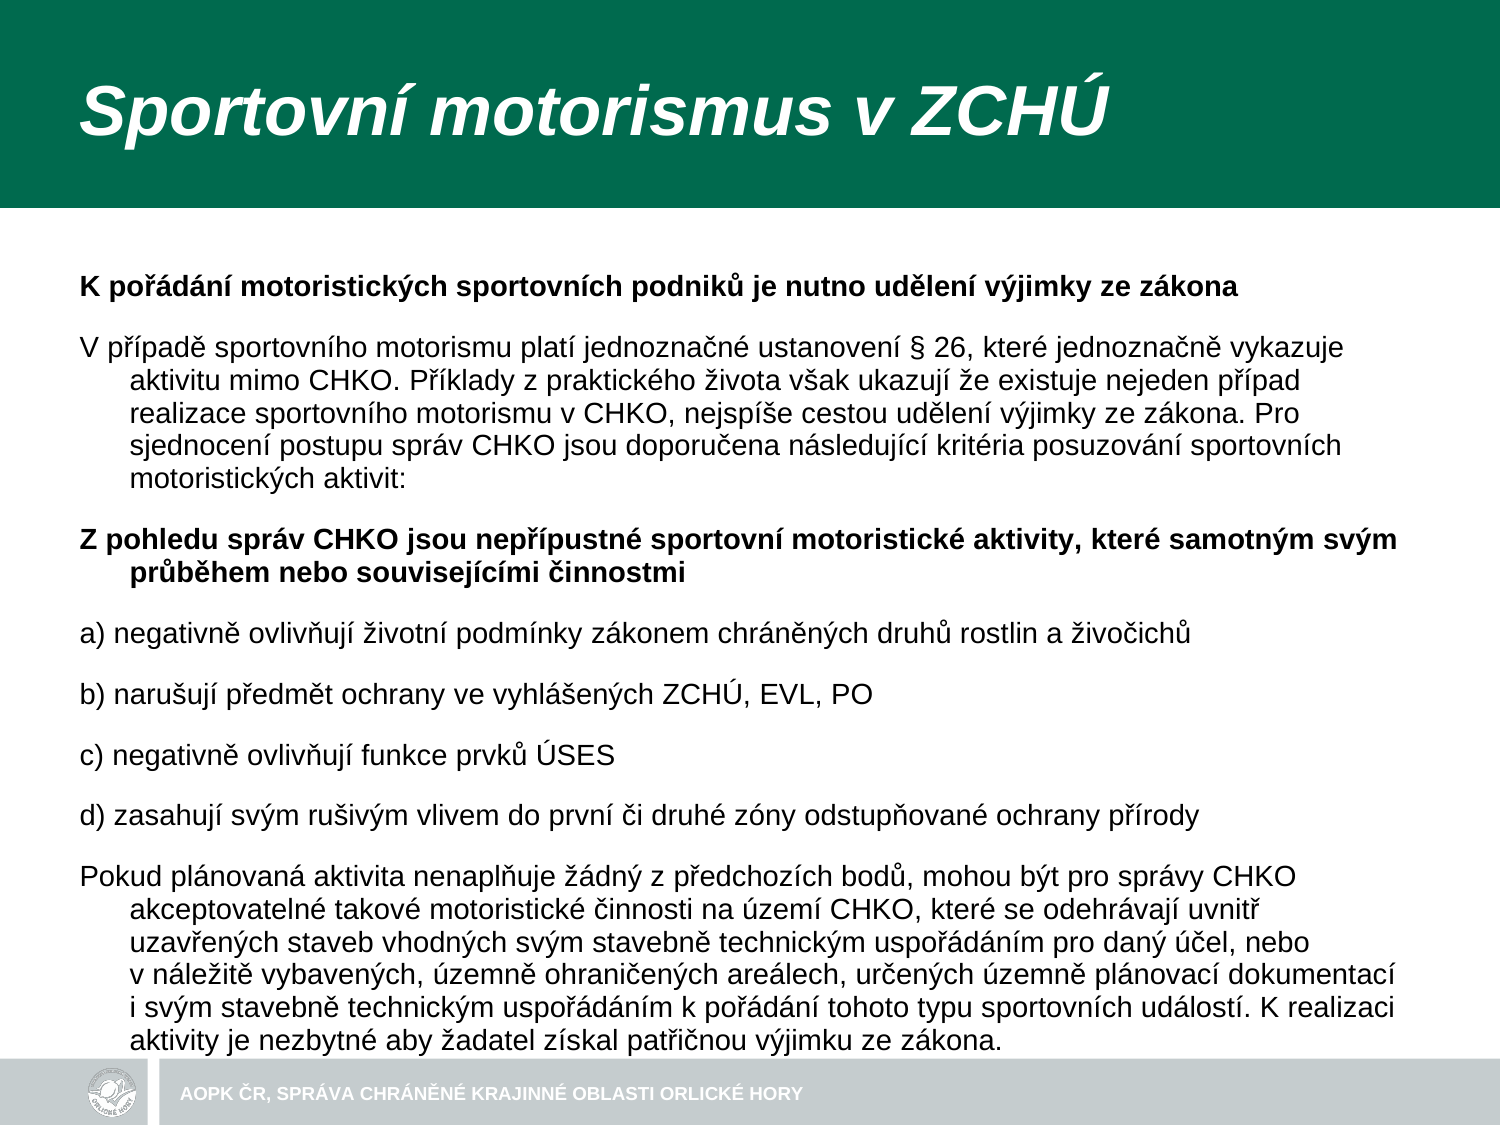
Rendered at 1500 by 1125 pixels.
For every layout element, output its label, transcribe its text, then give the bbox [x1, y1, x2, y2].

title Sportovní motorismus v ZCHÚ [64, 7, 1436, 216]
list K pořádání motoristických sportovních podniků je nutno udělení výjimky ze zákona V případě sportovního motorismu platí jednoznačné ustanovení § 26, které jednoznačně vykazuje aktivitu mimo CHKO. Příklady z praktického života však ukazují že existuje nejeden případ realizace sportovního motorismu v CHKO, nejspíše cestou udělení výjimky ze zákona. Pro sjednocení postupu správ CHKO jsou doporučena následující kritéria posuzování sportovních motoristických aktivit: Z pohledu správ CHKO jsou nepřípustné sportovní motoristické aktivity, které samotným svým průběhem nebo souvisejícími činnostmi a) negativně ovlivňují životní podmínky zákonem chráněných druhů rostlin a živočichů b) narušují předmět ochrany ve vyhlášených ZCHÚ, EVL, PO c) negativně ovlivňují funkce prvků ÚSES d) zasahují svým rušivým vlivem do první či druhé zóny odstupňované ochrany přírody Pokud plánovaná aktivita nenaplňuje žádný z předchozích bodů, mohou být pro správy CHKO akceptovatelné takové motoristické činnosti na území CHKO, které se odehrávají uvnitř uzavřených staveb vhodných svým stavebně technickým uspořádáním pro daný účel, nebo v náležitě vybavených, územně ohraničených areálech, určených územně plánovací dokumentací i svým stavebně technickým uspořádáním k pořádání tohoto typu sportovních událostí. K realizaci aktivity je nezbytné aby žadatel získal patřičnou výjimku ze zákona. [64, 262, 1426, 1125]
